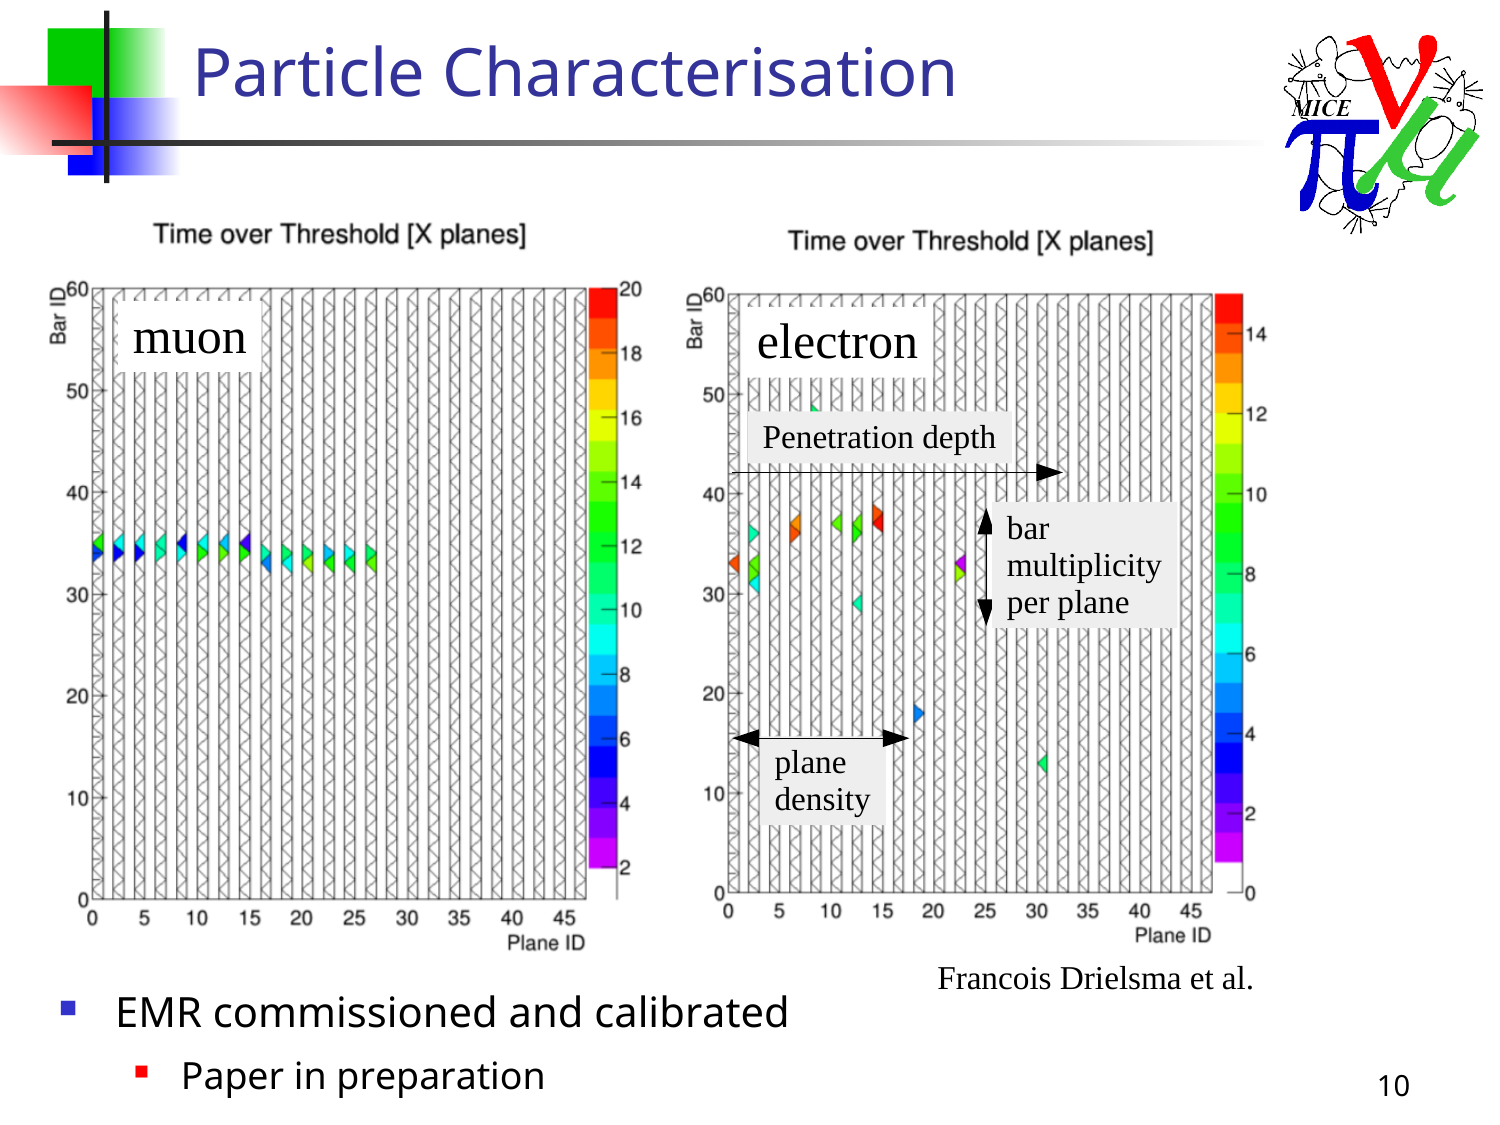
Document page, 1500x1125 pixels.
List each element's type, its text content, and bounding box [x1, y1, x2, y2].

picture [29, 192, 654, 969]
text_box muon [118, 301, 262, 372]
text_box Penetration depth [747, 411, 1012, 464]
picture [655, 5, 1500, 981]
list EMR commissioned and calibrated Paper in preparation [59, 983, 1495, 1125]
text_box electron [742, 307, 934, 378]
title Particle Characterisation [191, 0, 1471, 164]
text_box bar multiplicity per plane [992, 501, 1178, 628]
text_box plane density [759, 739, 886, 826]
text_box Francois Drielsma et al. [922, 952, 1270, 1004]
